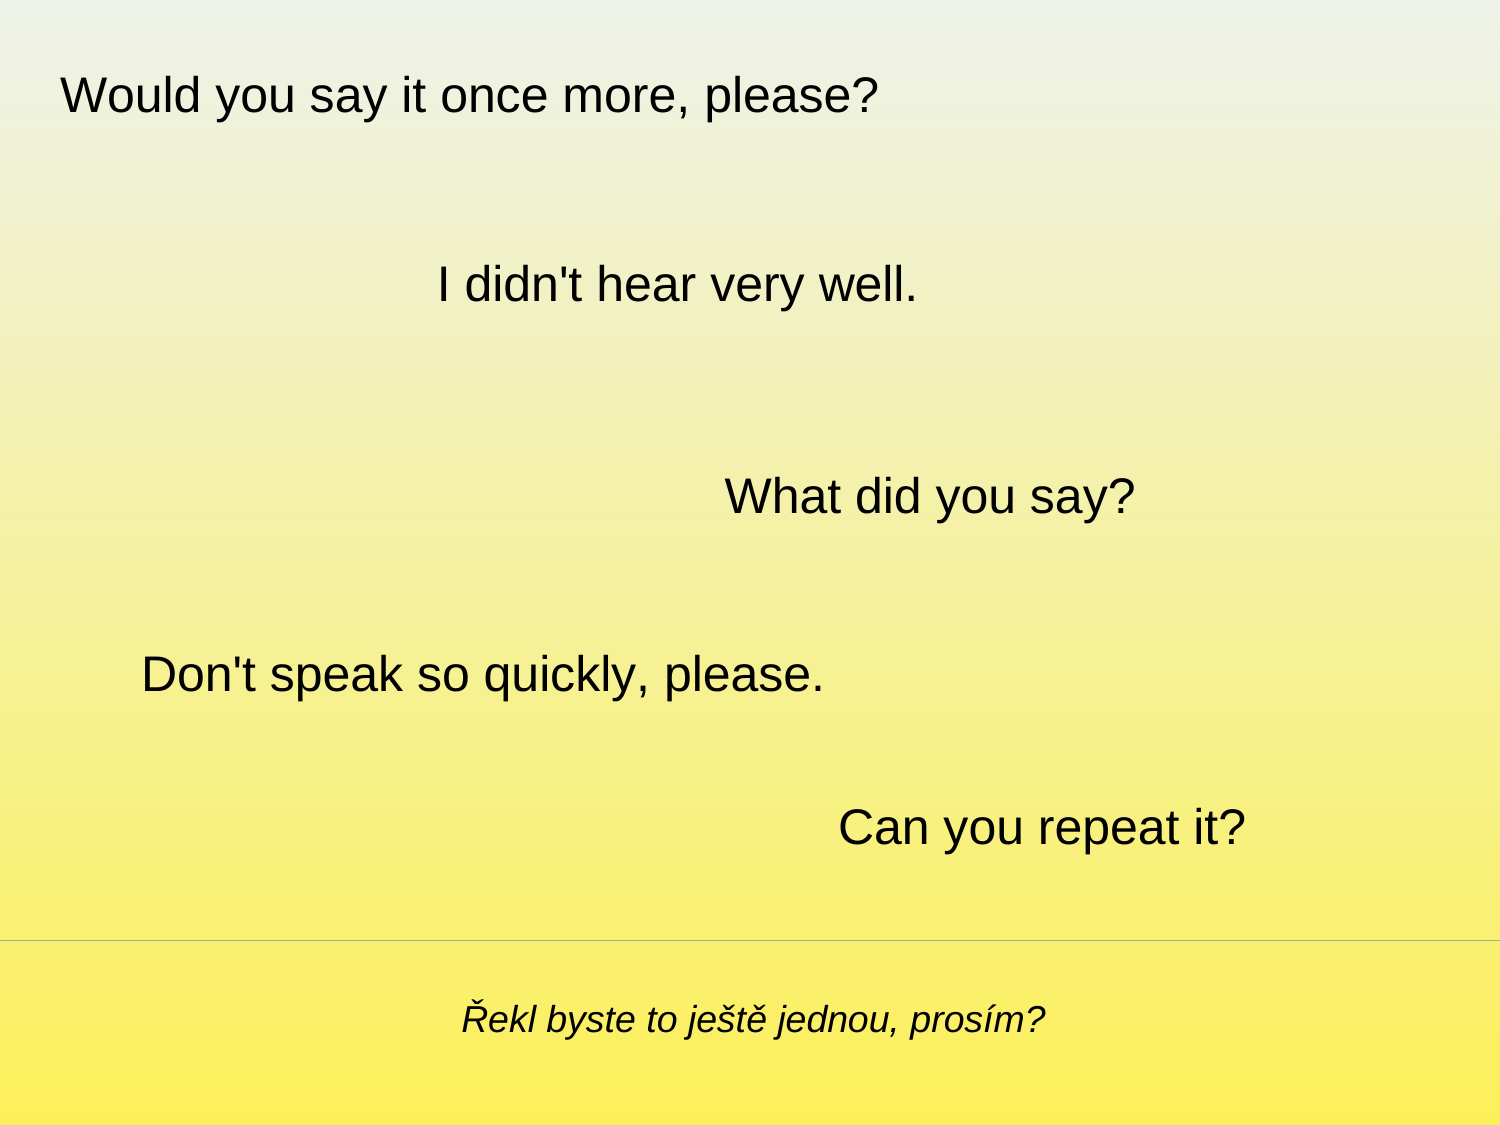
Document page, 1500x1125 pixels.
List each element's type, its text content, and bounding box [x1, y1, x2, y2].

text_box Don't speak so quickly, please. [126, 633, 841, 709]
text_box What did you say? [709, 456, 1151, 532]
text_box I didn't hear very well. [422, 243, 934, 319]
text_box Řekl byste to ještě jednou, prosím? [446, 987, 1061, 1049]
text_box Can you repeat it? [823, 786, 1262, 863]
text_box Would you say it once more, please? [45, 54, 895, 131]
